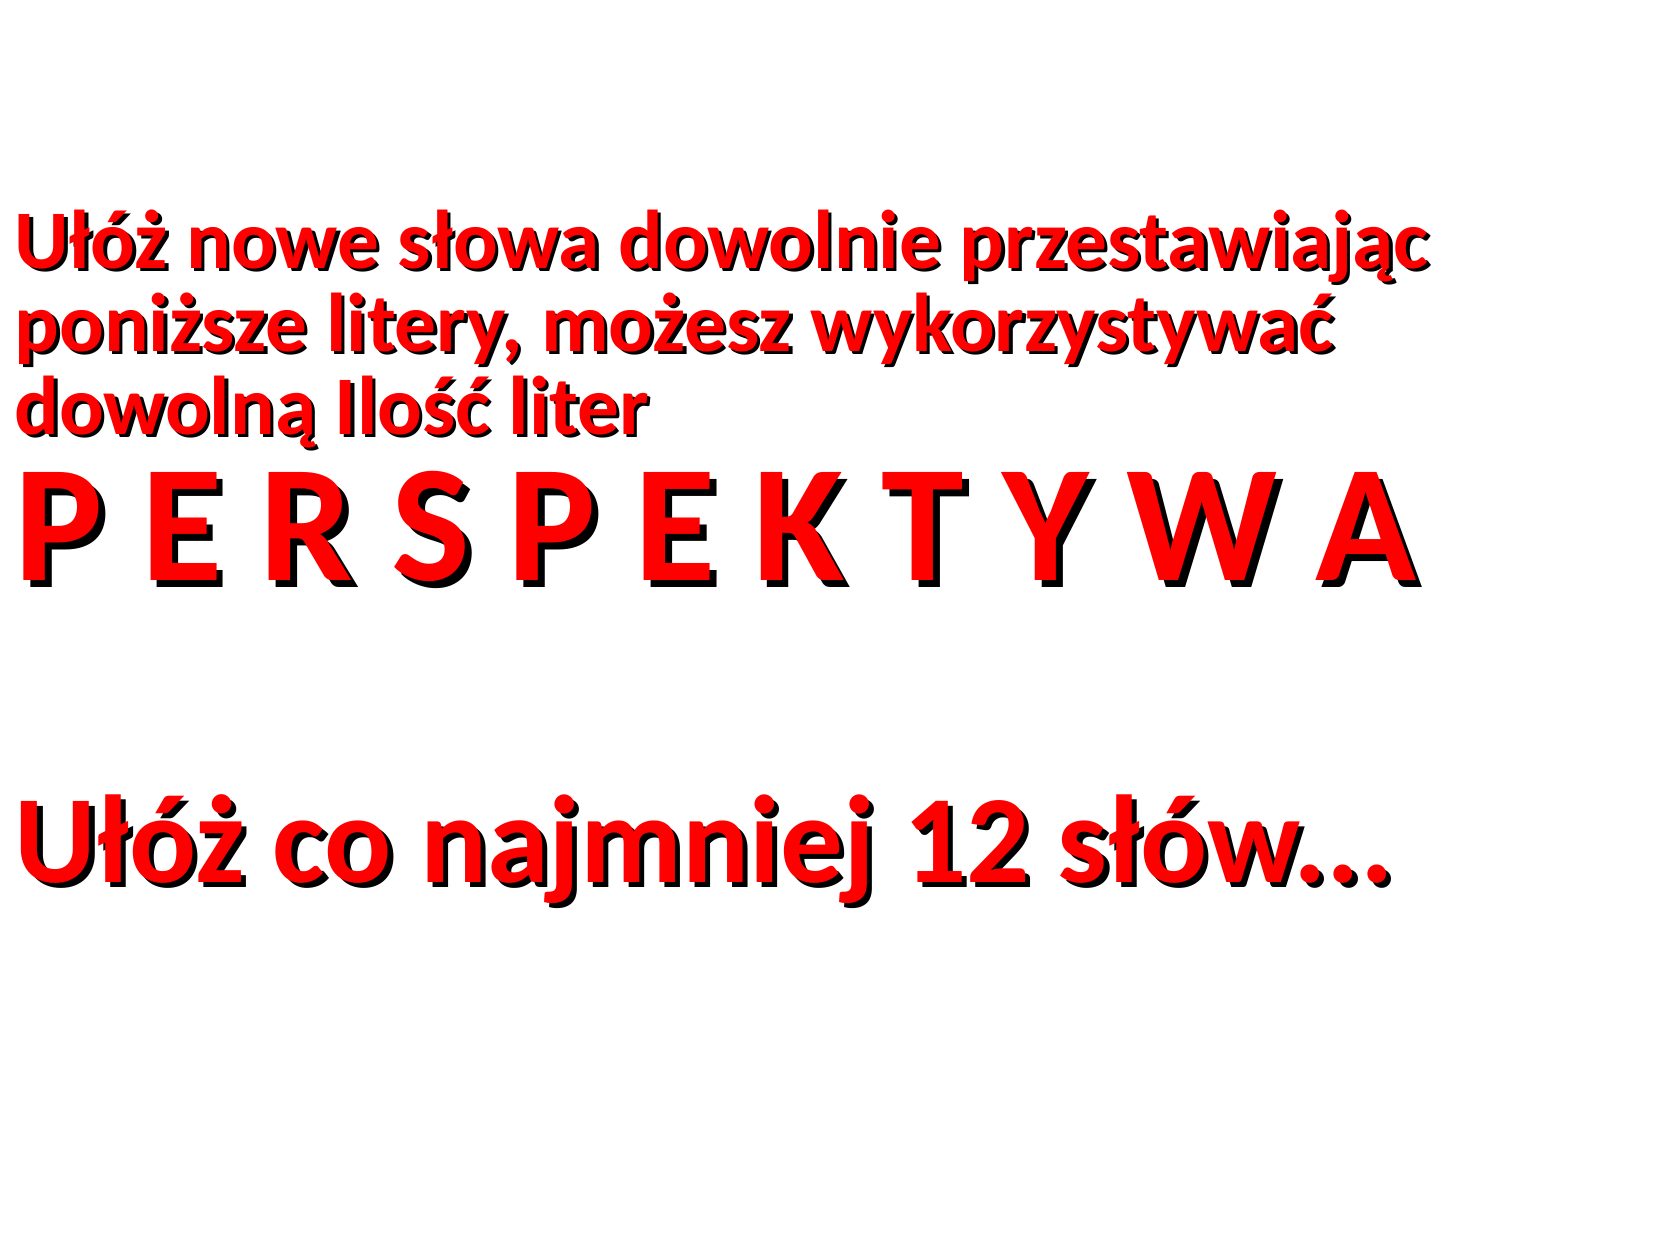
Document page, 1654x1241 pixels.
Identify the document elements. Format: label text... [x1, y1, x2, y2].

text_box Ułóż nowe słowa dowolnie przestawiając poniższe litery, możesz wykorzystywać dowolną Ilość liter P E R S P E K T Y W A Ułóż co najmniej 12 słów... [0, 198, 1654, 1078]
